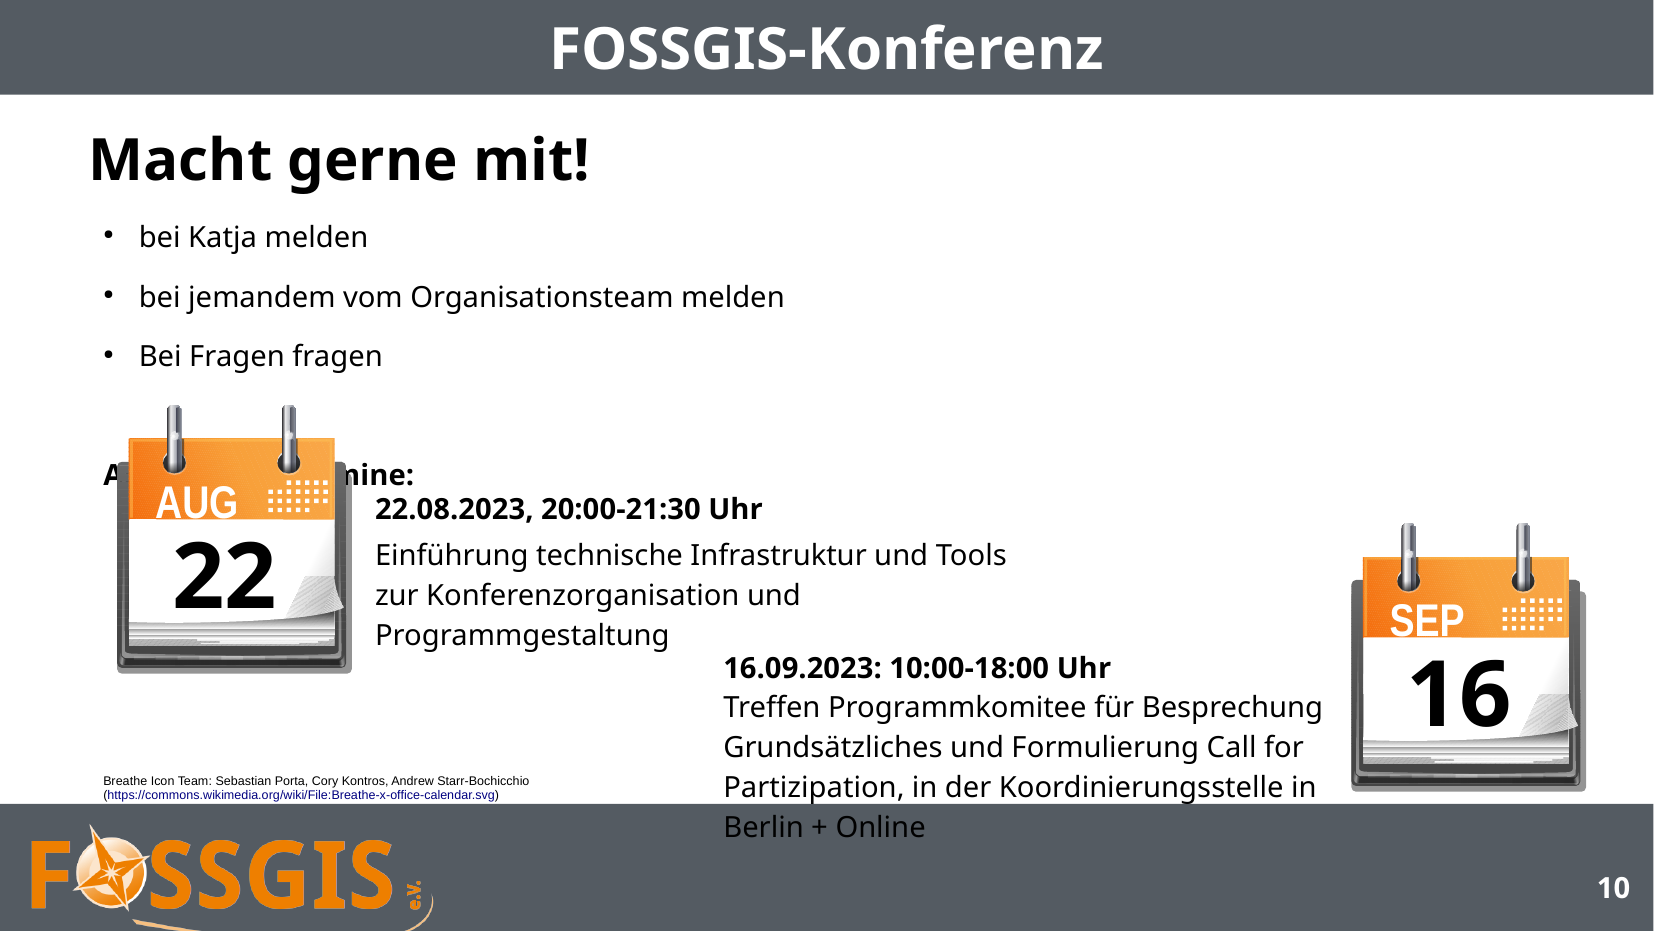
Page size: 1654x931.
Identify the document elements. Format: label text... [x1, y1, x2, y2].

picture [23, 823, 438, 931]
picture [1322, 507, 1619, 804]
text_box AUG [140, 468, 279, 539]
text_box SEP [1374, 586, 1514, 657]
text_box Breathe Icon Team: Sebastian Porta, Cory Kontros, Andrew Starr-Bochicchio (https://commons.wikimedia.org/wiki/File:Breathe-x-office-calendar.svg) [88, 767, 550, 811]
text_box 22 [157, 503, 315, 648]
picture [88, 389, 384, 686]
text_box <Foliennummer> [1204, 860, 1646, 931]
text_box 22.08.2023, 20:00-21:30 Uhr Einführung technische Infrastruktur und Tools zur Konferenzorganisation und Programmgestaltung [360, 481, 1040, 644]
title Macht gerne mit! [88, 118, 1565, 201]
text_box bei Katja melden bei jemandem vom Organisationsteam melden Bei Fragen fragen Anstehende Termine: [88, 188, 1063, 423]
title [0, 803, 1654, 931]
title FOSSGIS-Konferenz [0, 0, 1654, 95]
text_box 16 [1391, 621, 1549, 766]
text_box 16.09.2023: 10:00-18:00 Uhr Treffen Programmkomitee für Besprechung Grundsätzliches und Formulierung Call for Partizipation, in der Koordinierungsstelle in Berlin + Online [708, 639, 1341, 801]
